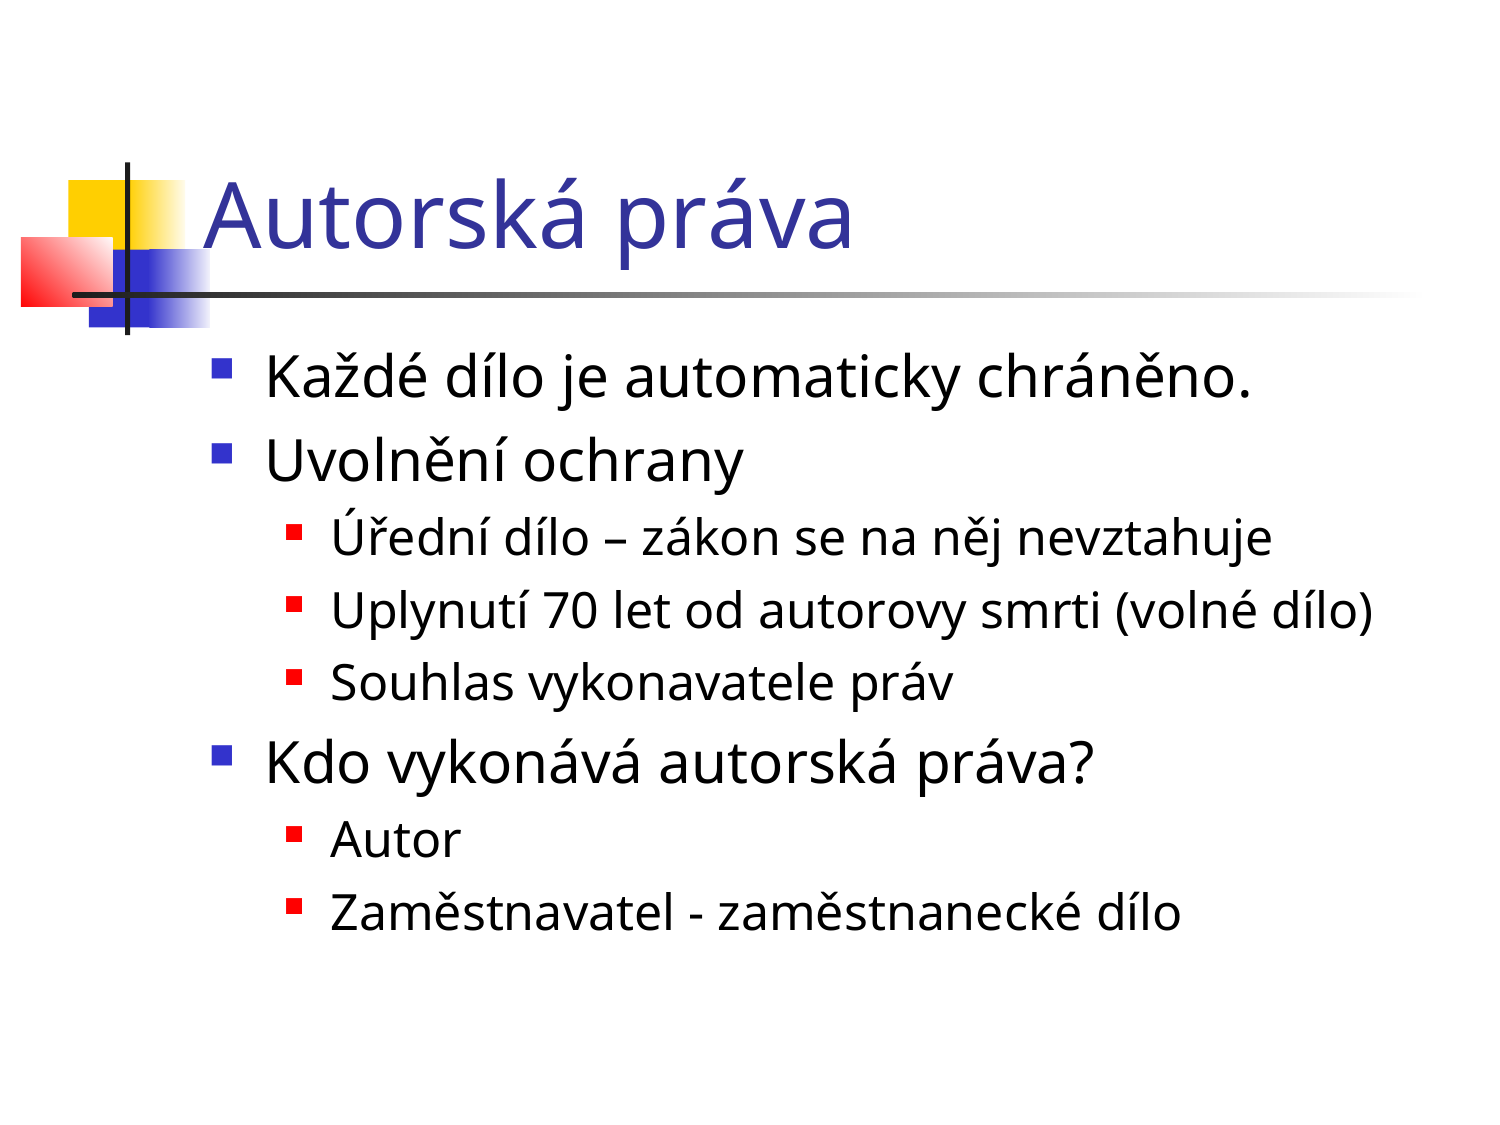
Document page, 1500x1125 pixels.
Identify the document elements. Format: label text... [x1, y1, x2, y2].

title Autorská práva [188, 35, 1468, 276]
list Každé dílo je automaticky chráněno. Uvolnění ochrany Úřední dílo – zákon se na něj nevztahuje Uplynutí 70 let od autorovy smrti (volné dílo) Souhlas vykonavatele práv Kdo vykonává autorská práva? Autor Zaměstnavatel - zaměstnanecké dílo [193, 331, 1469, 1007]
